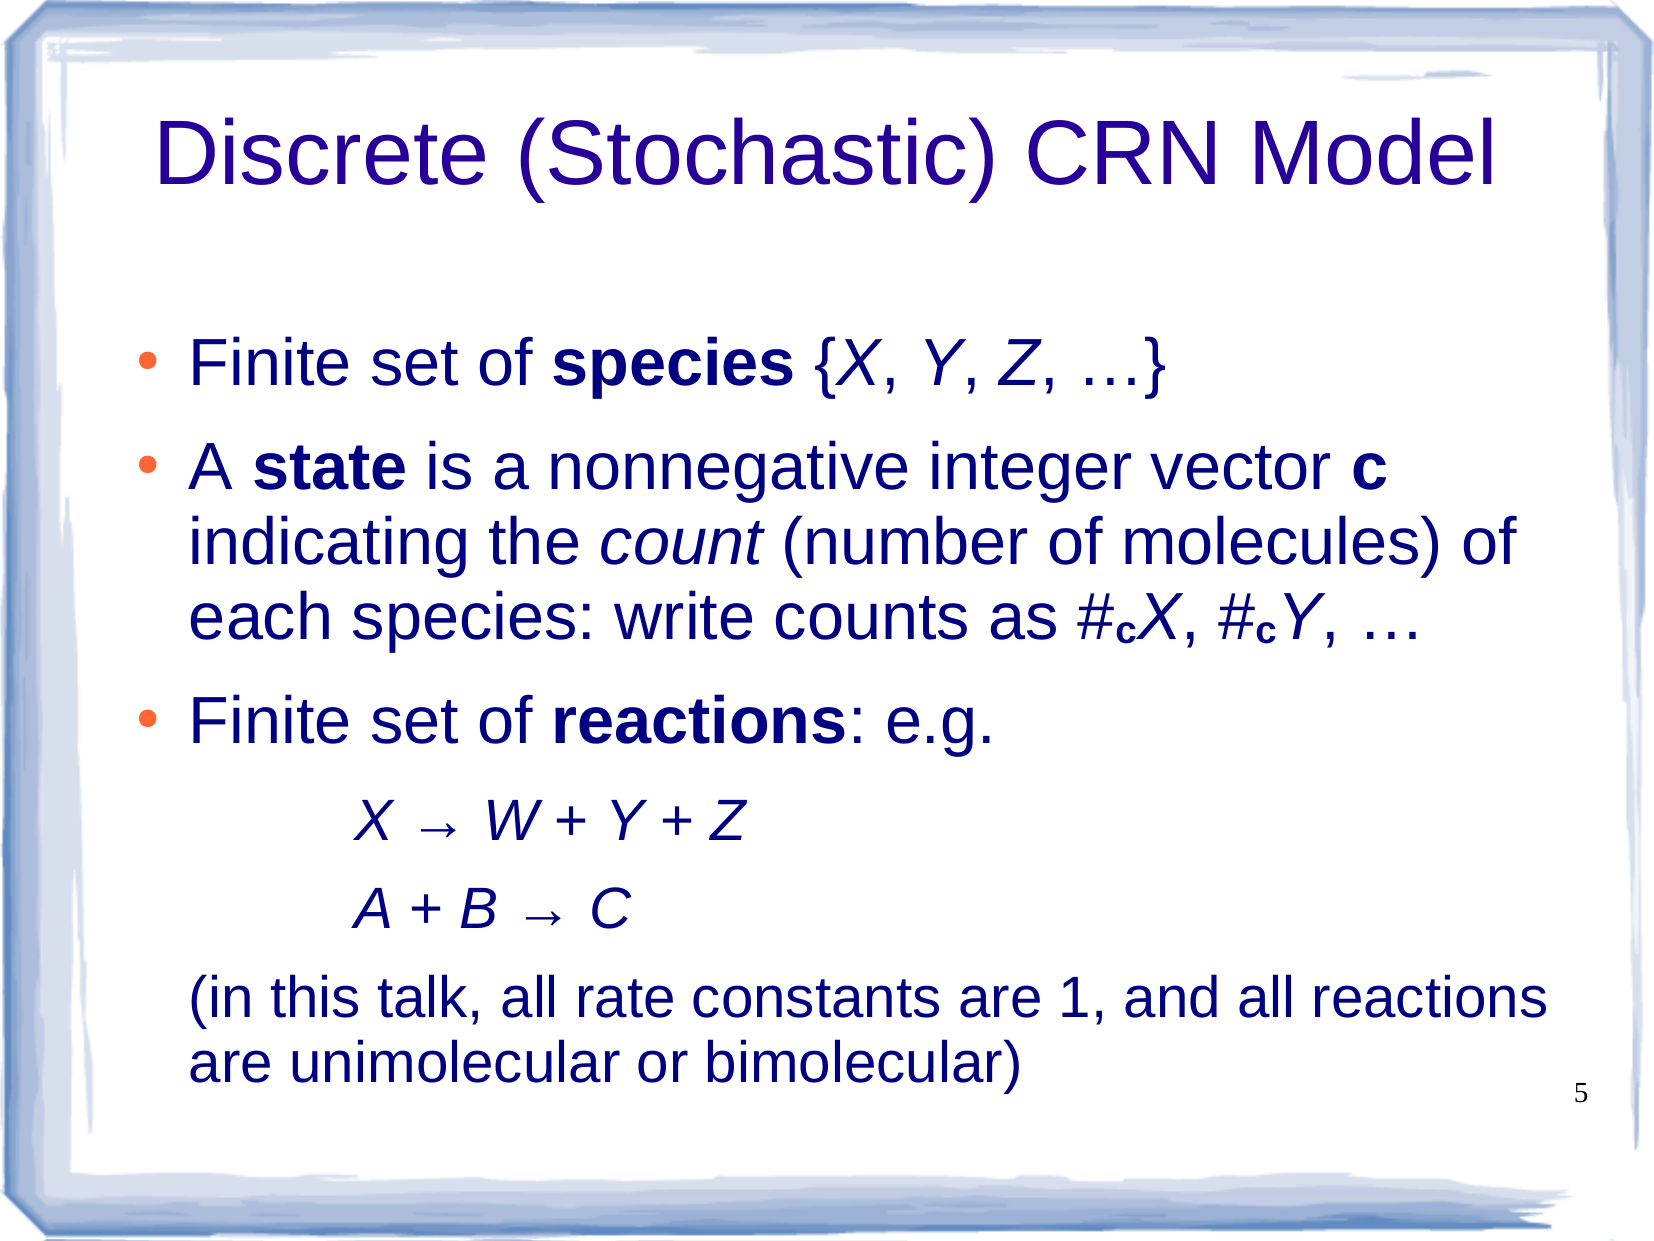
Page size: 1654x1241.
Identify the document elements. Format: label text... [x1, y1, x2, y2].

picture [0, 0, 1654, 1241]
list Finite set of species {X, Y, Z, …} A state is a nonnegative integer vector c indicating the count (number of molecules) of each species: write counts as #cX, #cY, … Finite set of reactions: e.g. X → W + Y + Z A + B → C (in this talk, all rate constants are 1, and all reactions are unimolecular or bimolecular) [118, 324, 1571, 1144]
title Discrete (Stochastic) CRN Model [82, 49, 1571, 257]
